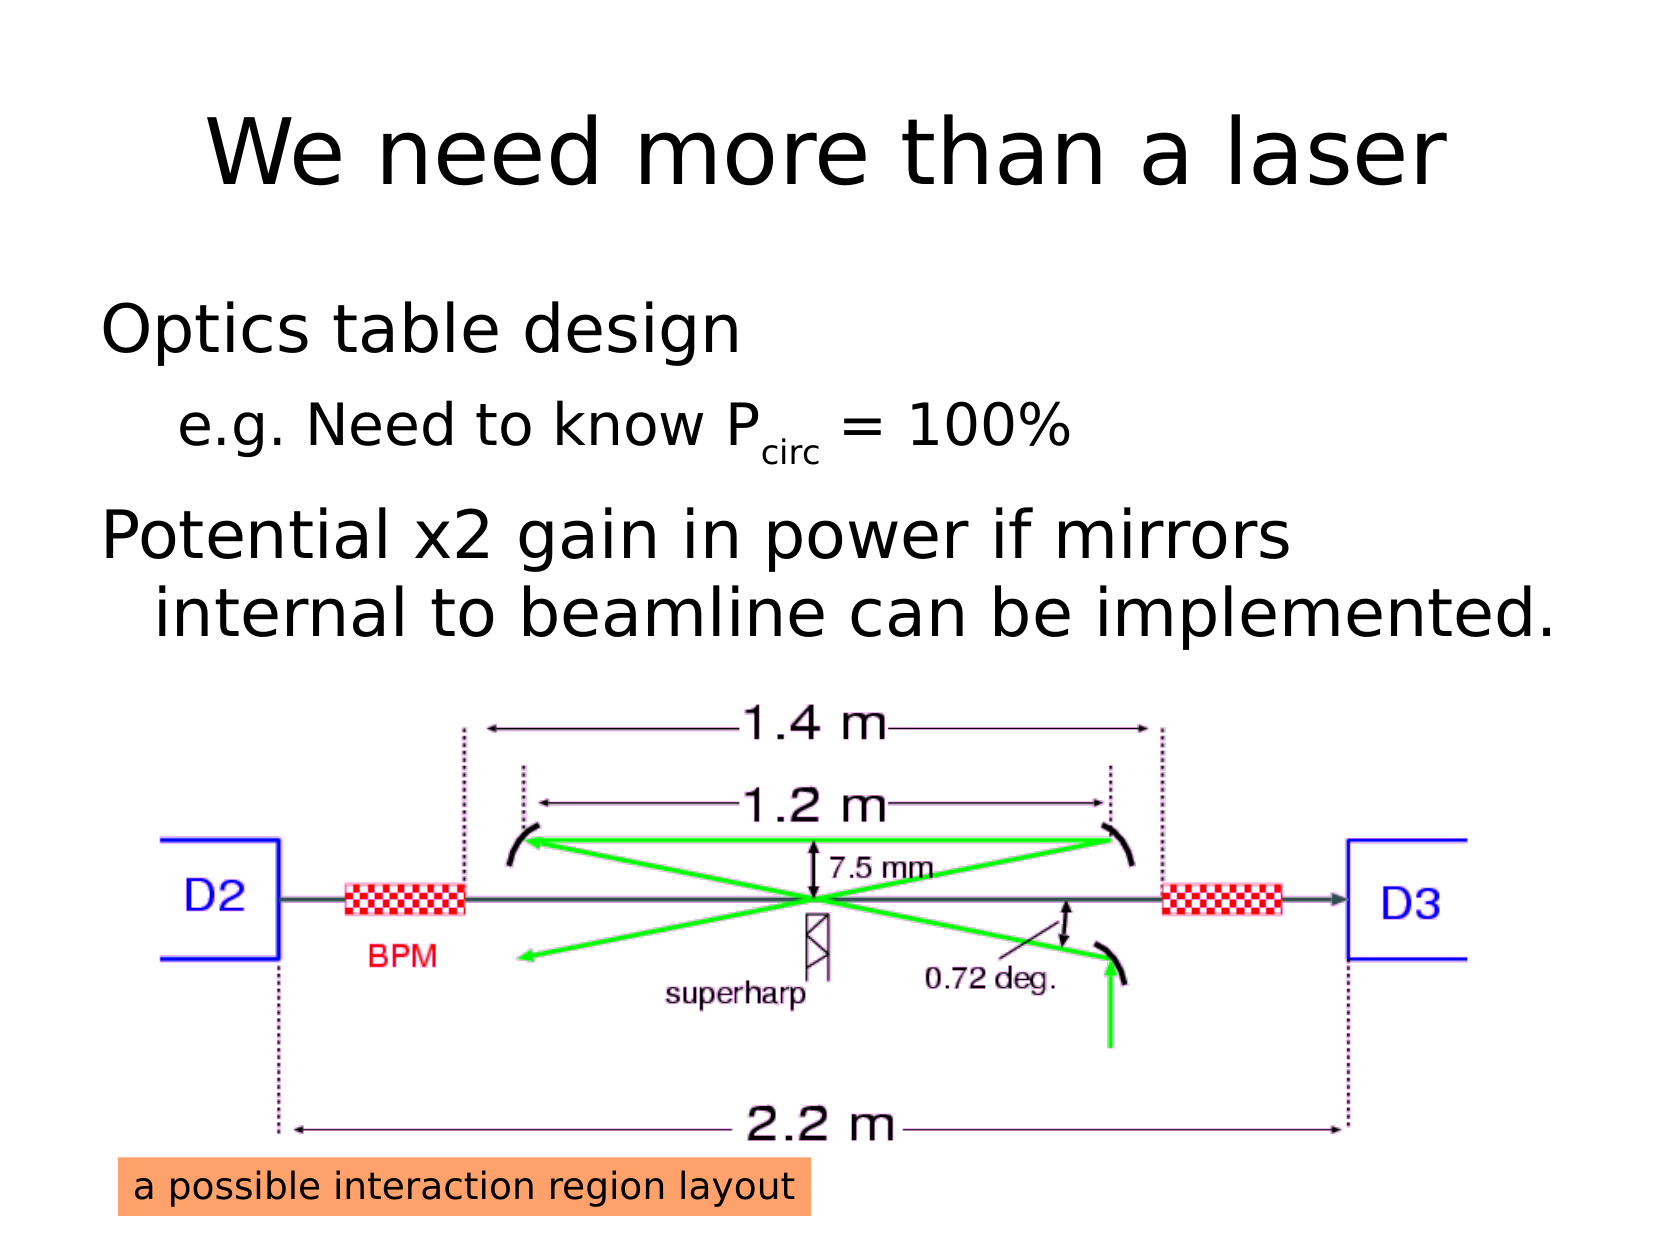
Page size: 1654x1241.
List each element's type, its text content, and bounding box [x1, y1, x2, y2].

text_box a possible interaction region layout [118, 1157, 798, 1216]
title We need more than a laser [82, 56, 1571, 250]
list Optics table design e.g. Need to know Pcirc = 100% Potential x2 gain in power if mirrors internal to beamline can be implemented. [82, 290, 1571, 1094]
picture [157, 690, 1471, 1154]
